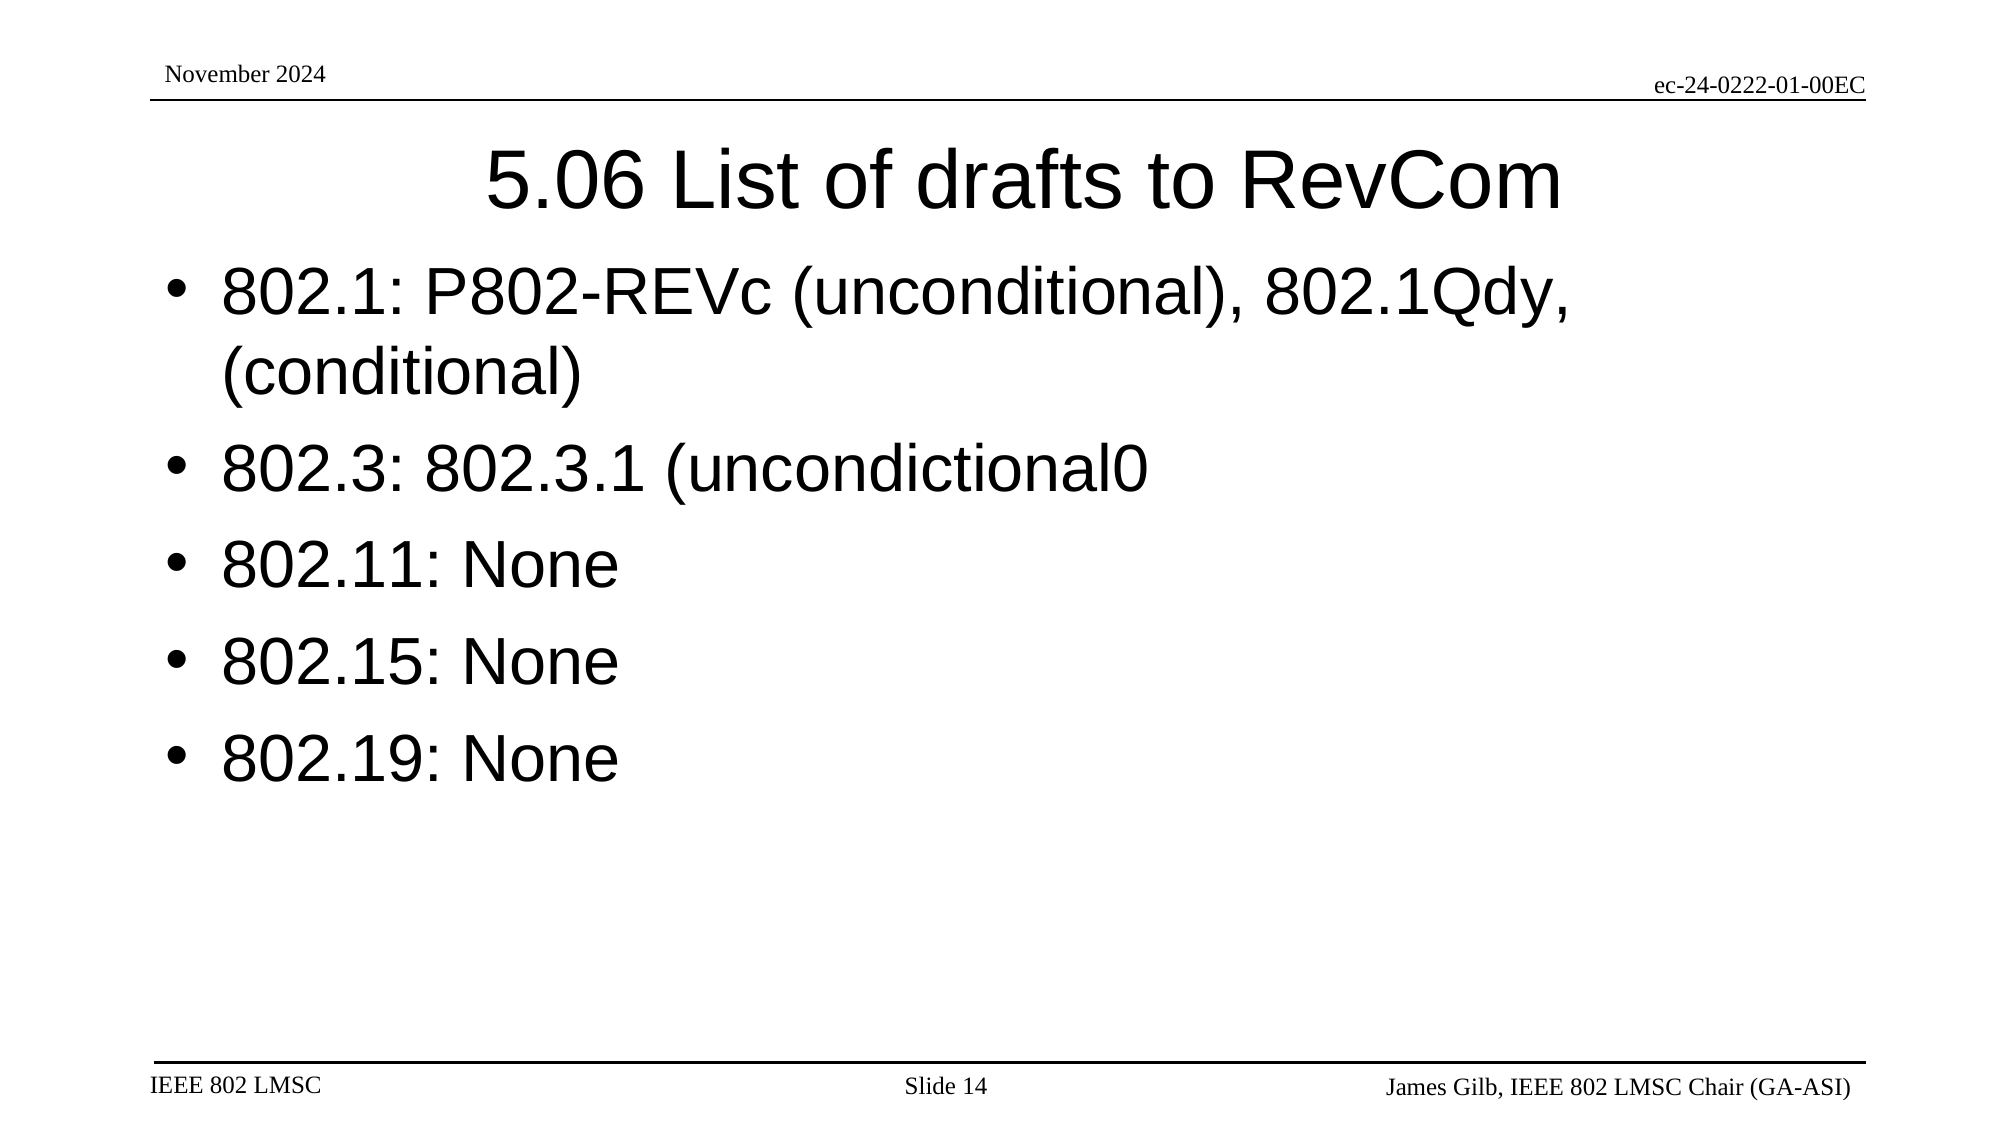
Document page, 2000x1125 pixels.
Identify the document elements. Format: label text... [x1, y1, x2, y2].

title 5.06 List of drafts to RevCom [149, 112, 1900, 238]
list 802.1: P802-REVc (unconditional), 802.1Qdy, (conditional) 802.3: 802.3.1 (uncondictional0 802.11: None 802.15: None 802.19: None [150, 239, 1900, 1051]
